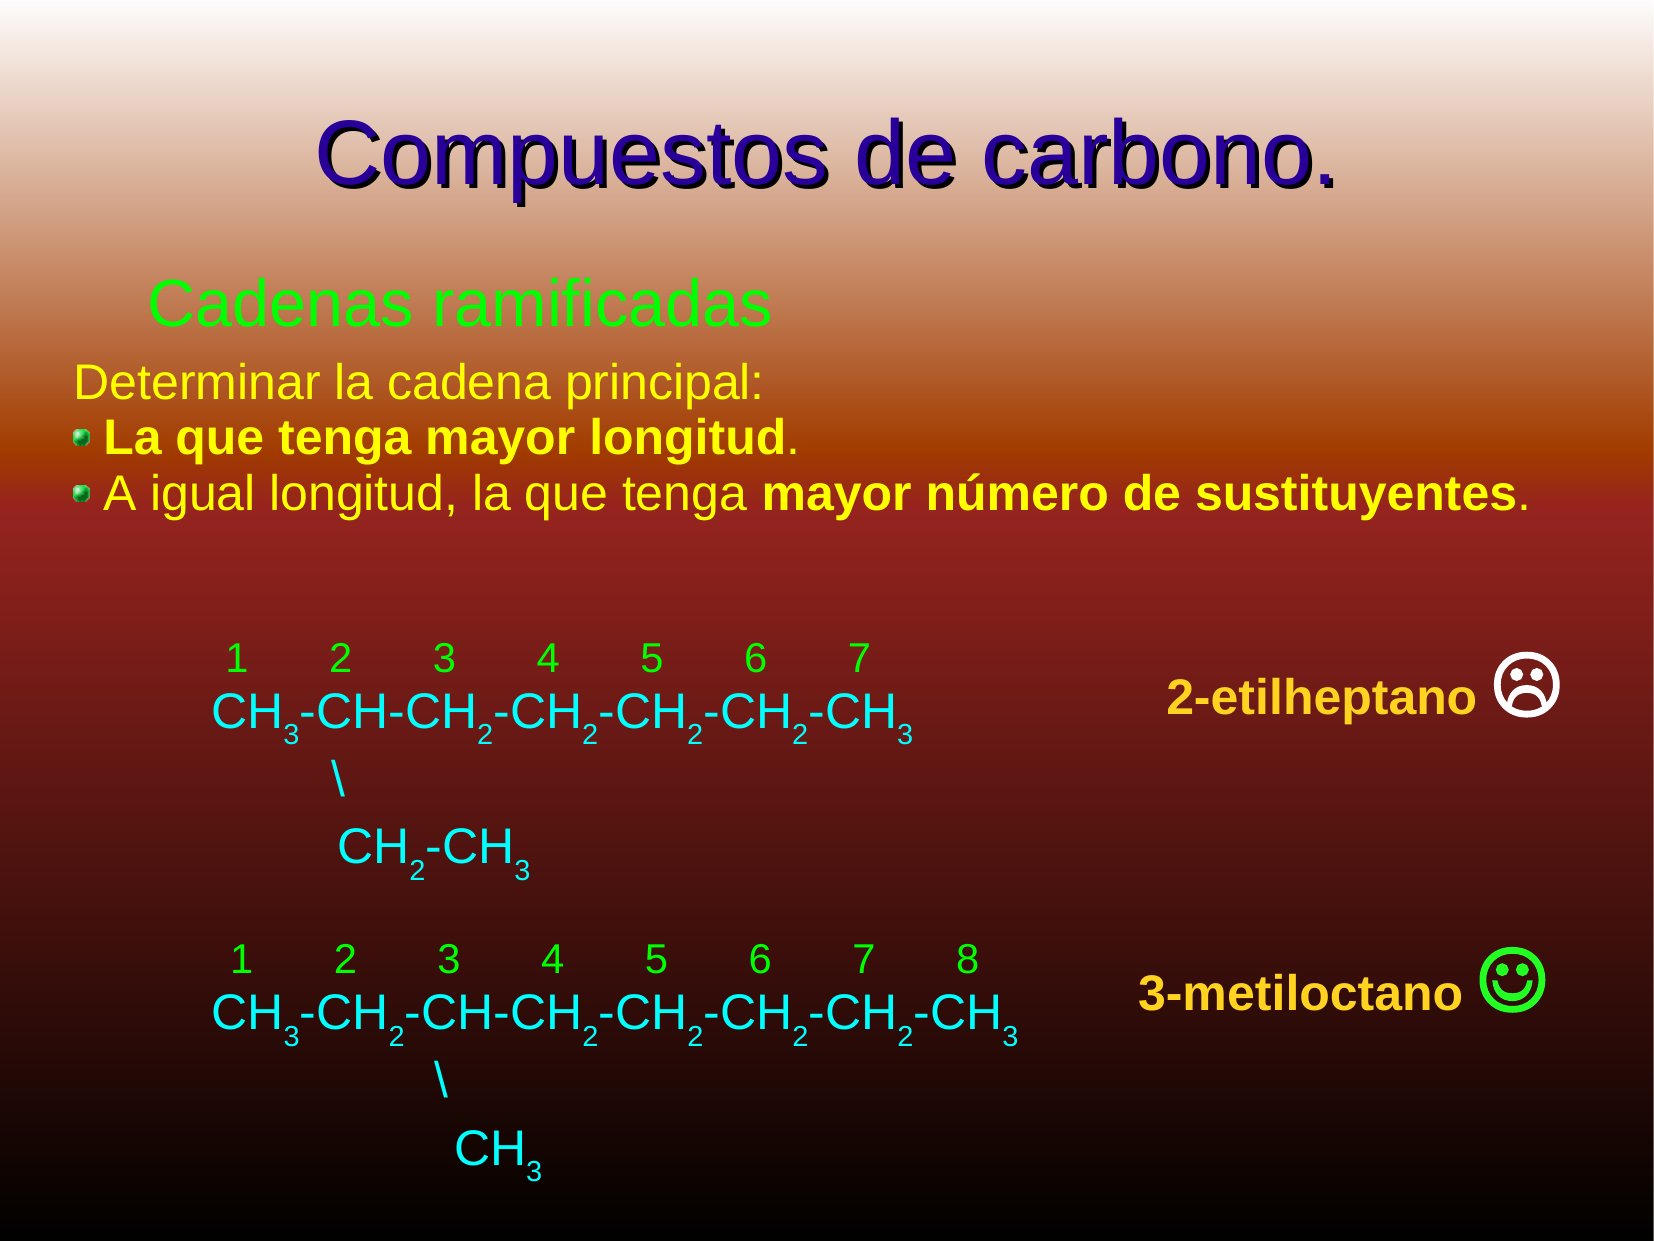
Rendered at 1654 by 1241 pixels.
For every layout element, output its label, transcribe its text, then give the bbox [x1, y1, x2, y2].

text_box 1 2 3 4 5 6 7 8 CH3-CH2-CH-CH2-CH2-CH2-CH2-CH3 \ CH3 [19, 921, 1211, 1197]
text_box 2-etilheptano  [1151, 649, 1653, 768]
list Cadenas ramificadas [76, 265, 886, 346]
text_box Determinar la cadena principal: La que tenga mayor longitud. A igual longitud, la que tenga mayor número de sustituyentes. [59, 346, 1625, 532]
picture [0, 0, 1654, 1241]
text_box 1 2 3 4 5 6 7 CH3-CH-CH2-CH2-CH2-CH2-CH3 \ CH2-CH3 [196, 620, 1388, 896]
title Compuestos de carbono. [82, 49, 1571, 257]
text_box 3-metiloctano  [1211, 944, 1595, 1063]
